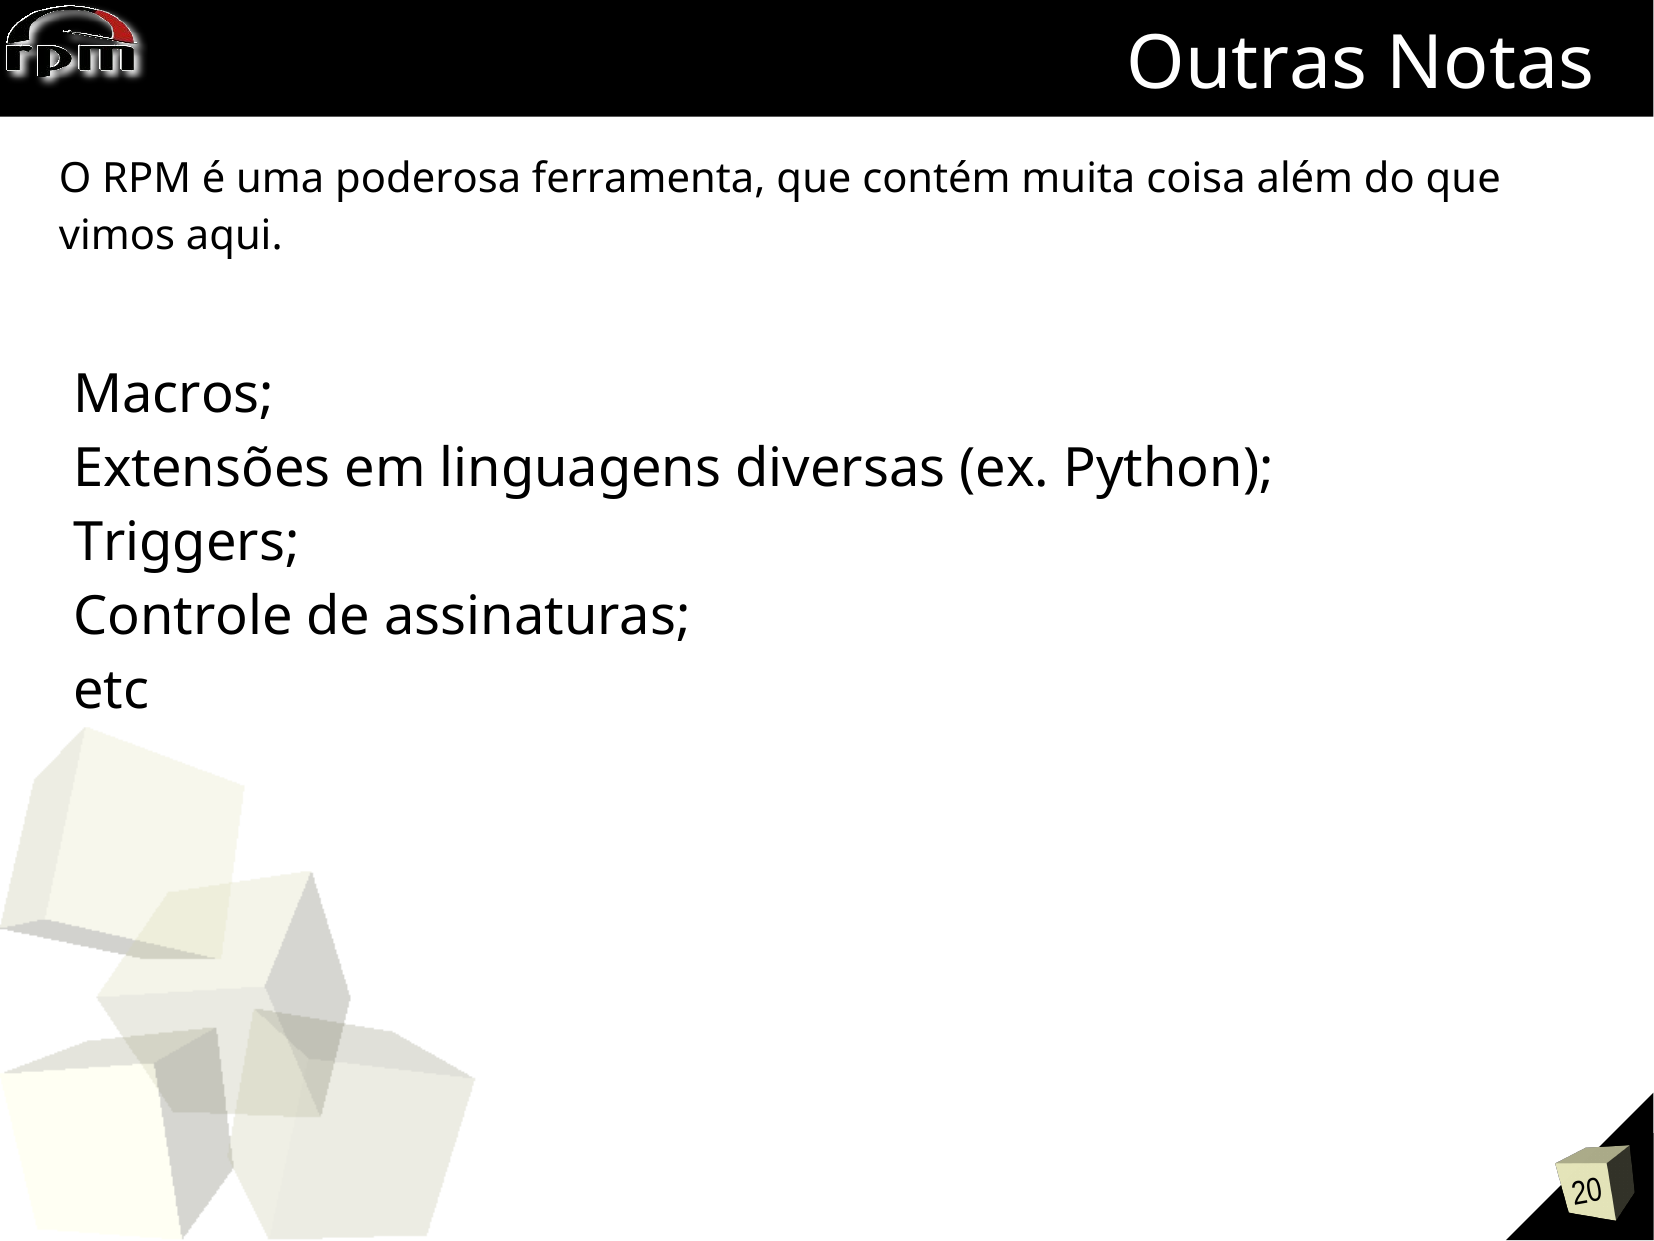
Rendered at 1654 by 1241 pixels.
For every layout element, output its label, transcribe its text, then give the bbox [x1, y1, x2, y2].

picture [0, 0, 118, 89]
text_box Macros; Extensões em linguagens diversas (ex. Python); Triggers; Controle de assinaturas; etc [59, 354, 1565, 682]
picture [0, 726, 477, 1241]
title Outras Notas [118, 0, 1595, 119]
text_box O RPM é uma poderosa ferramenta, que contém muita coisa além do que vimos aqui. [59, 147, 1565, 249]
